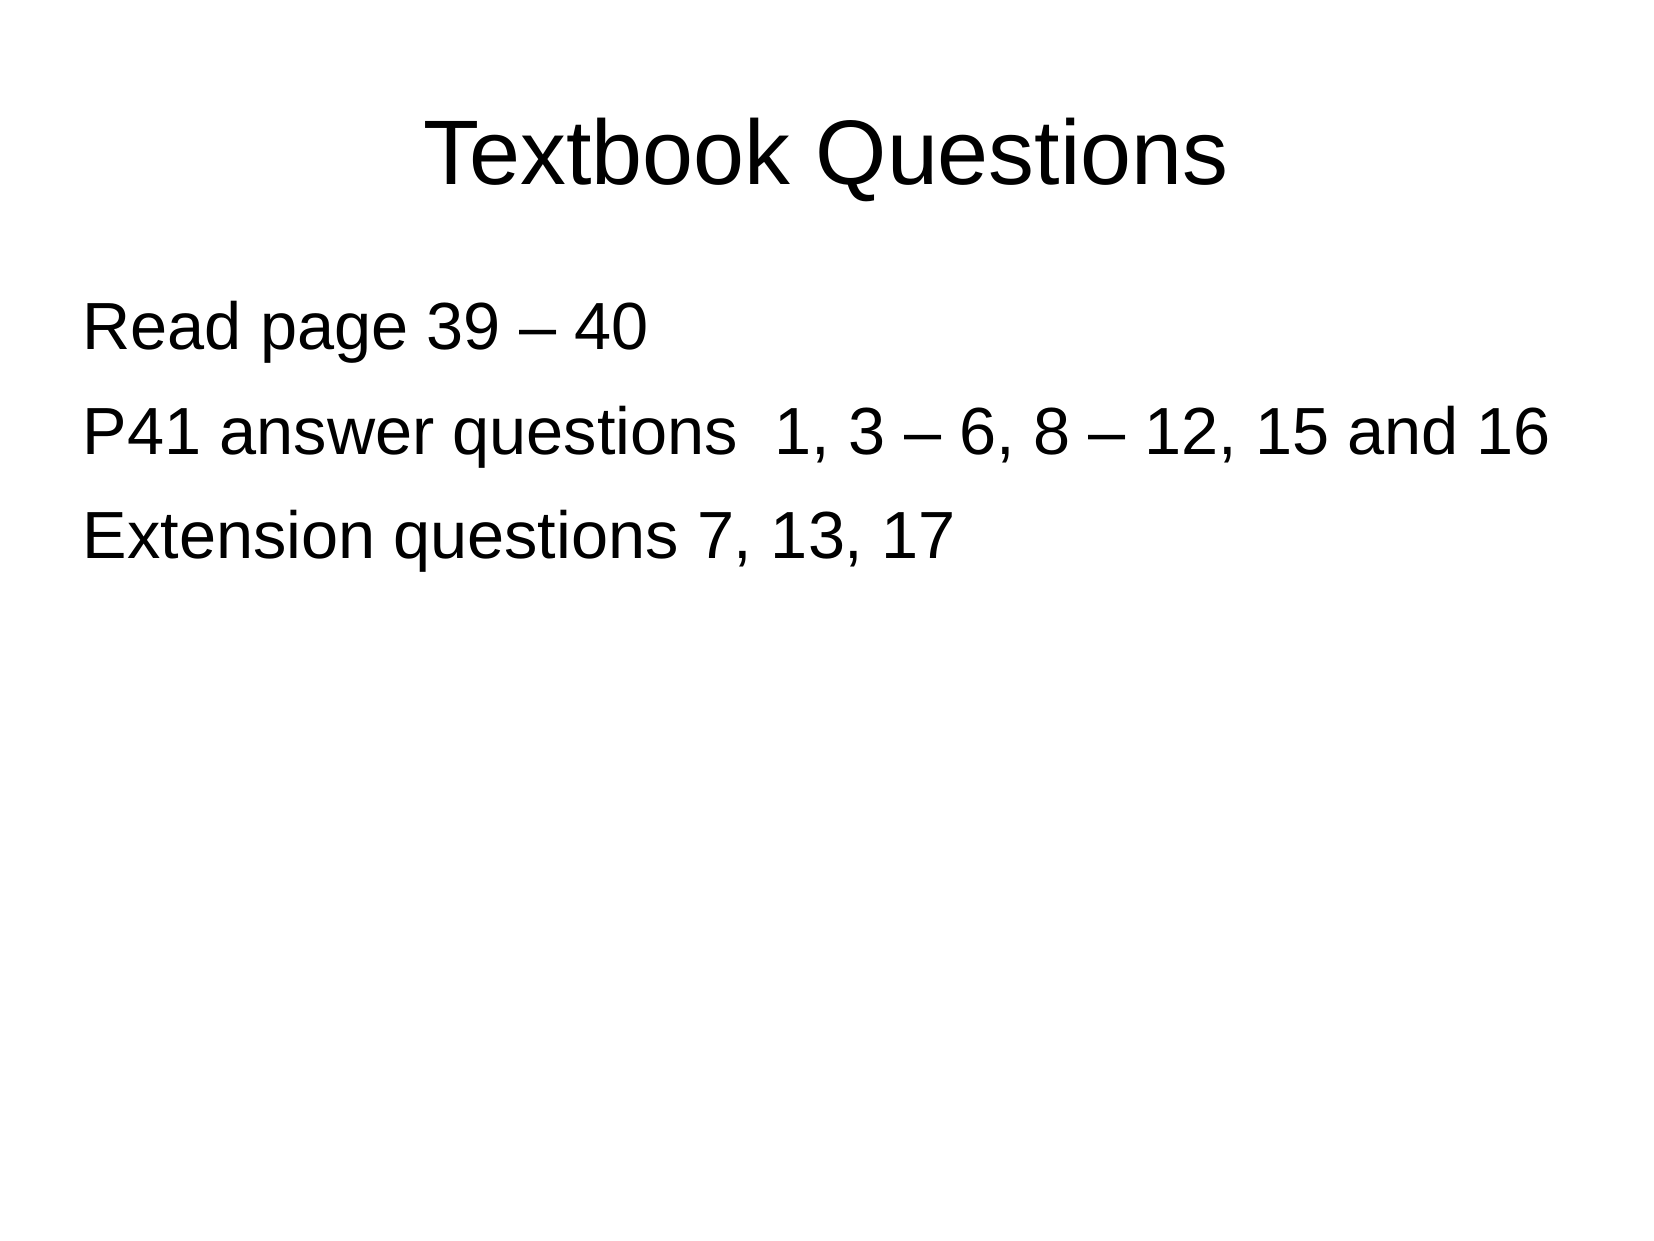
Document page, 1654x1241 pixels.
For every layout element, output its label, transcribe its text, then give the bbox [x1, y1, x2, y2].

list Read page 39 – 40 P41 answer questions 1, 3 – 6, 8 – 12, 15 and 16 Extension questions 7, 13, 17 [82, 289, 1571, 1094]
title Textbook Questions [82, 49, 1571, 257]
